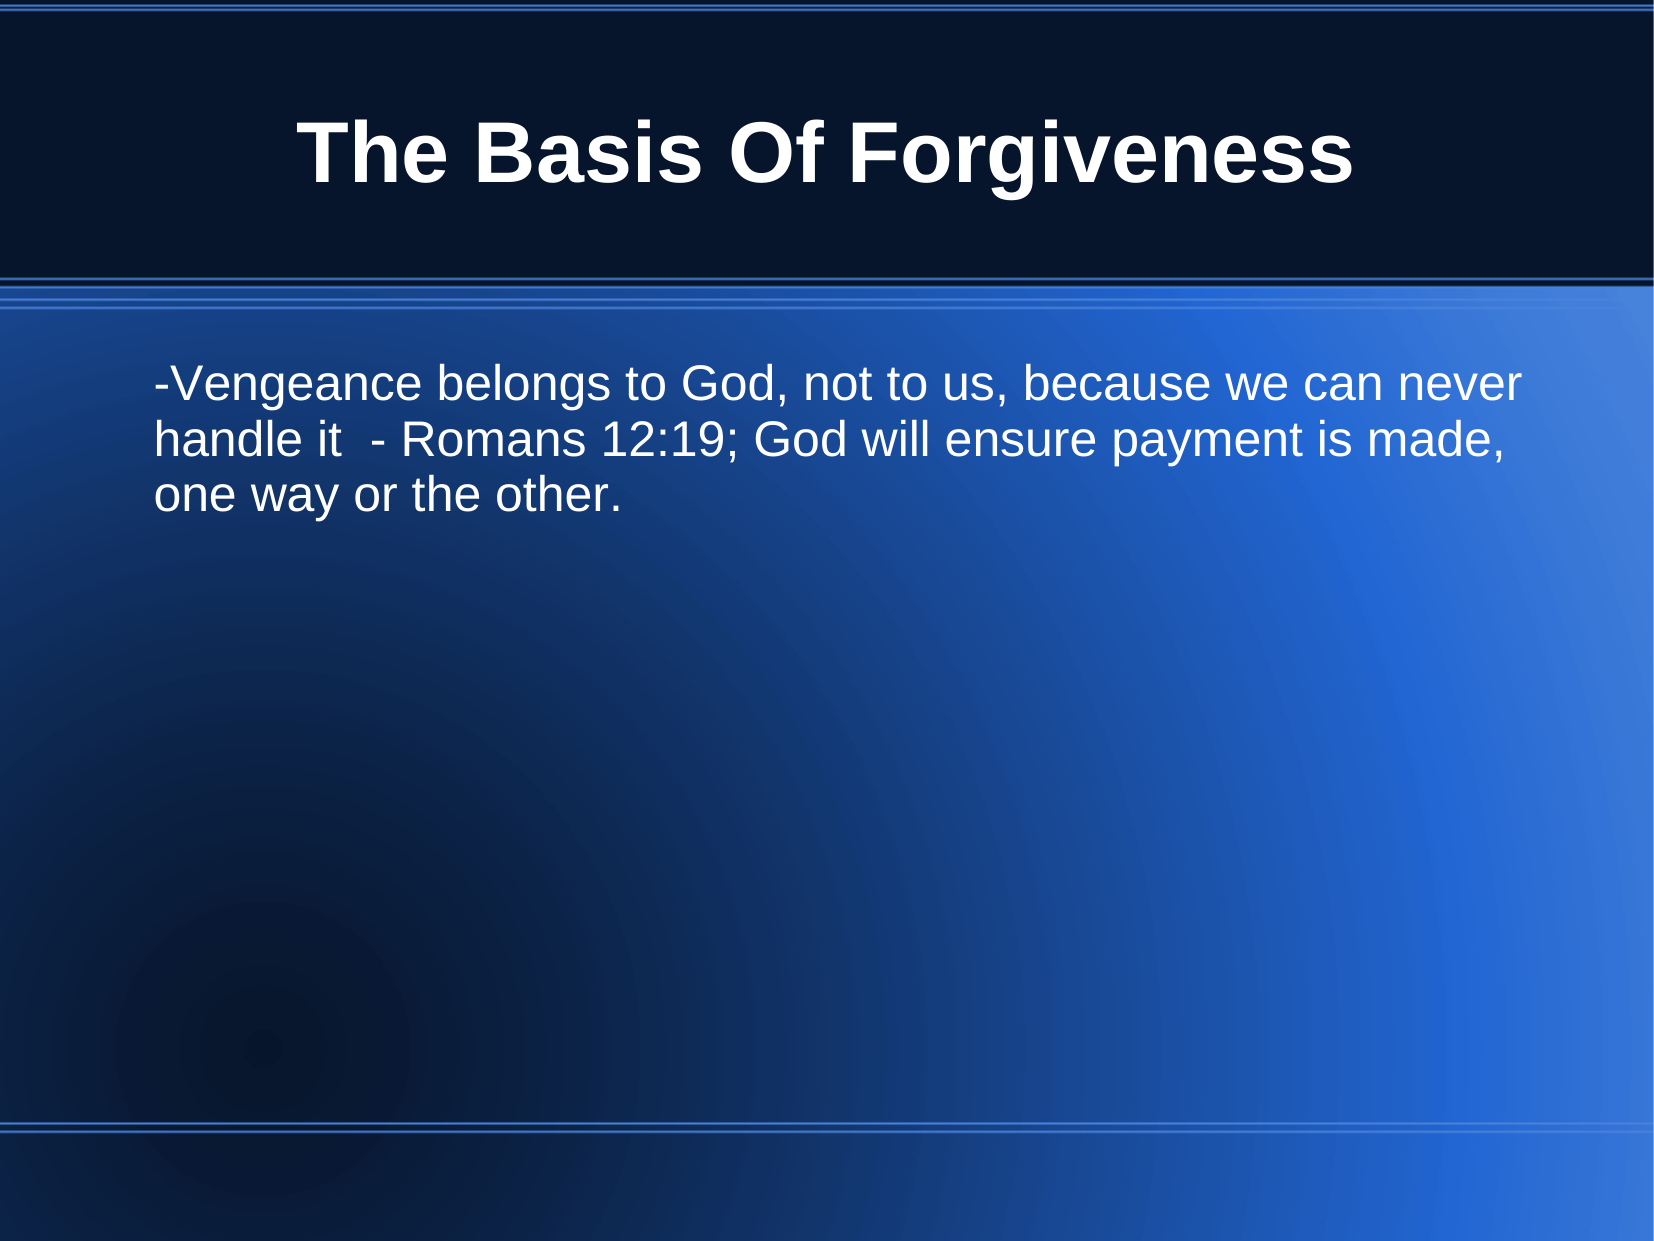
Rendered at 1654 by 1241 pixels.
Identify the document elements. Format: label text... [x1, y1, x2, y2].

list -Vengeance belongs to God, not to us, because we can never handle it - Romans 12:19; God will ensure payment is made, one way or the other. [82, 355, 1571, 1058]
title The Basis Of Forgiveness [82, 49, 1571, 257]
picture [0, 0, 1654, 1241]
